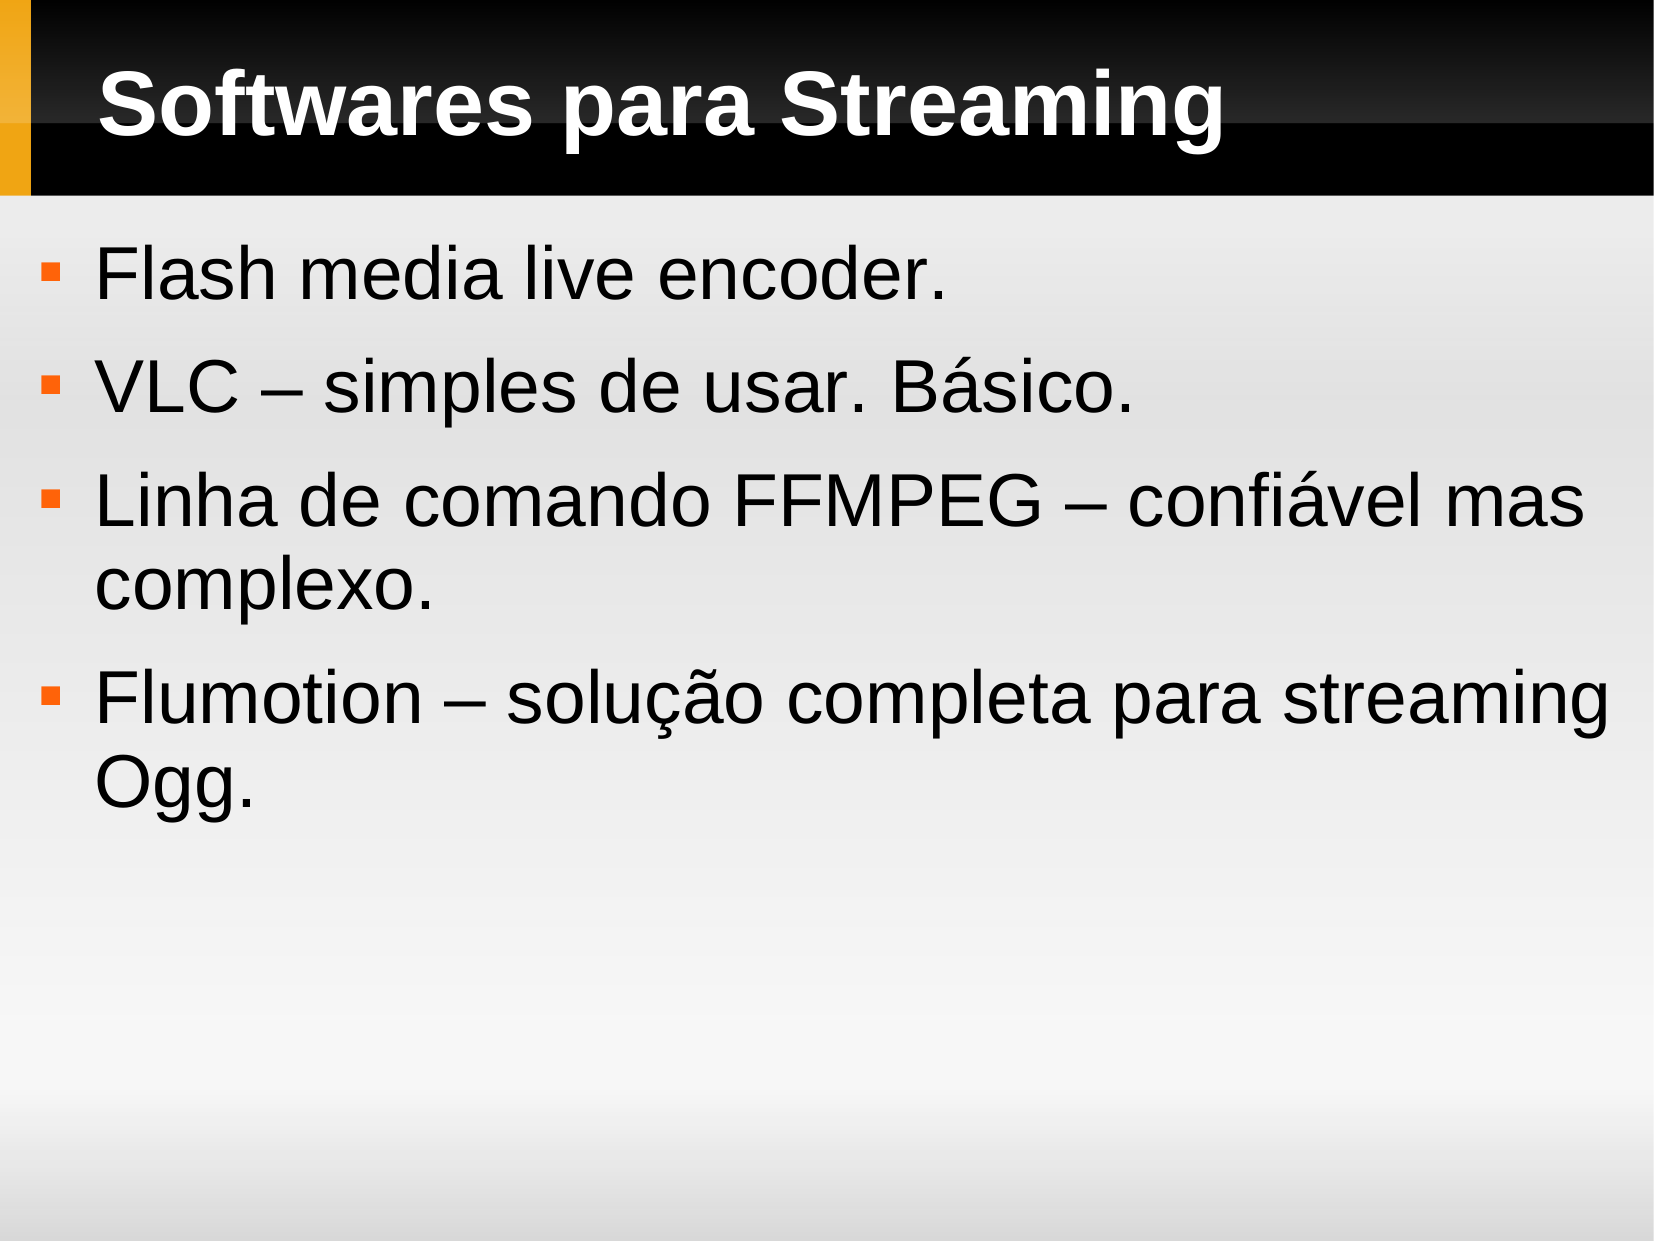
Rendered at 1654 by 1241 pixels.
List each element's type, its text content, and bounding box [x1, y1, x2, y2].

picture [0, 0, 1654, 1241]
list Flash media live encoder. VLC – simples de usar. Básico. Linha de comando FFMPEG – confiável mas complexo. Flumotion – solução completa para streaming Ogg. [23, 231, 1636, 1241]
title Softwares para Streaming [64, 7, 1654, 200]
